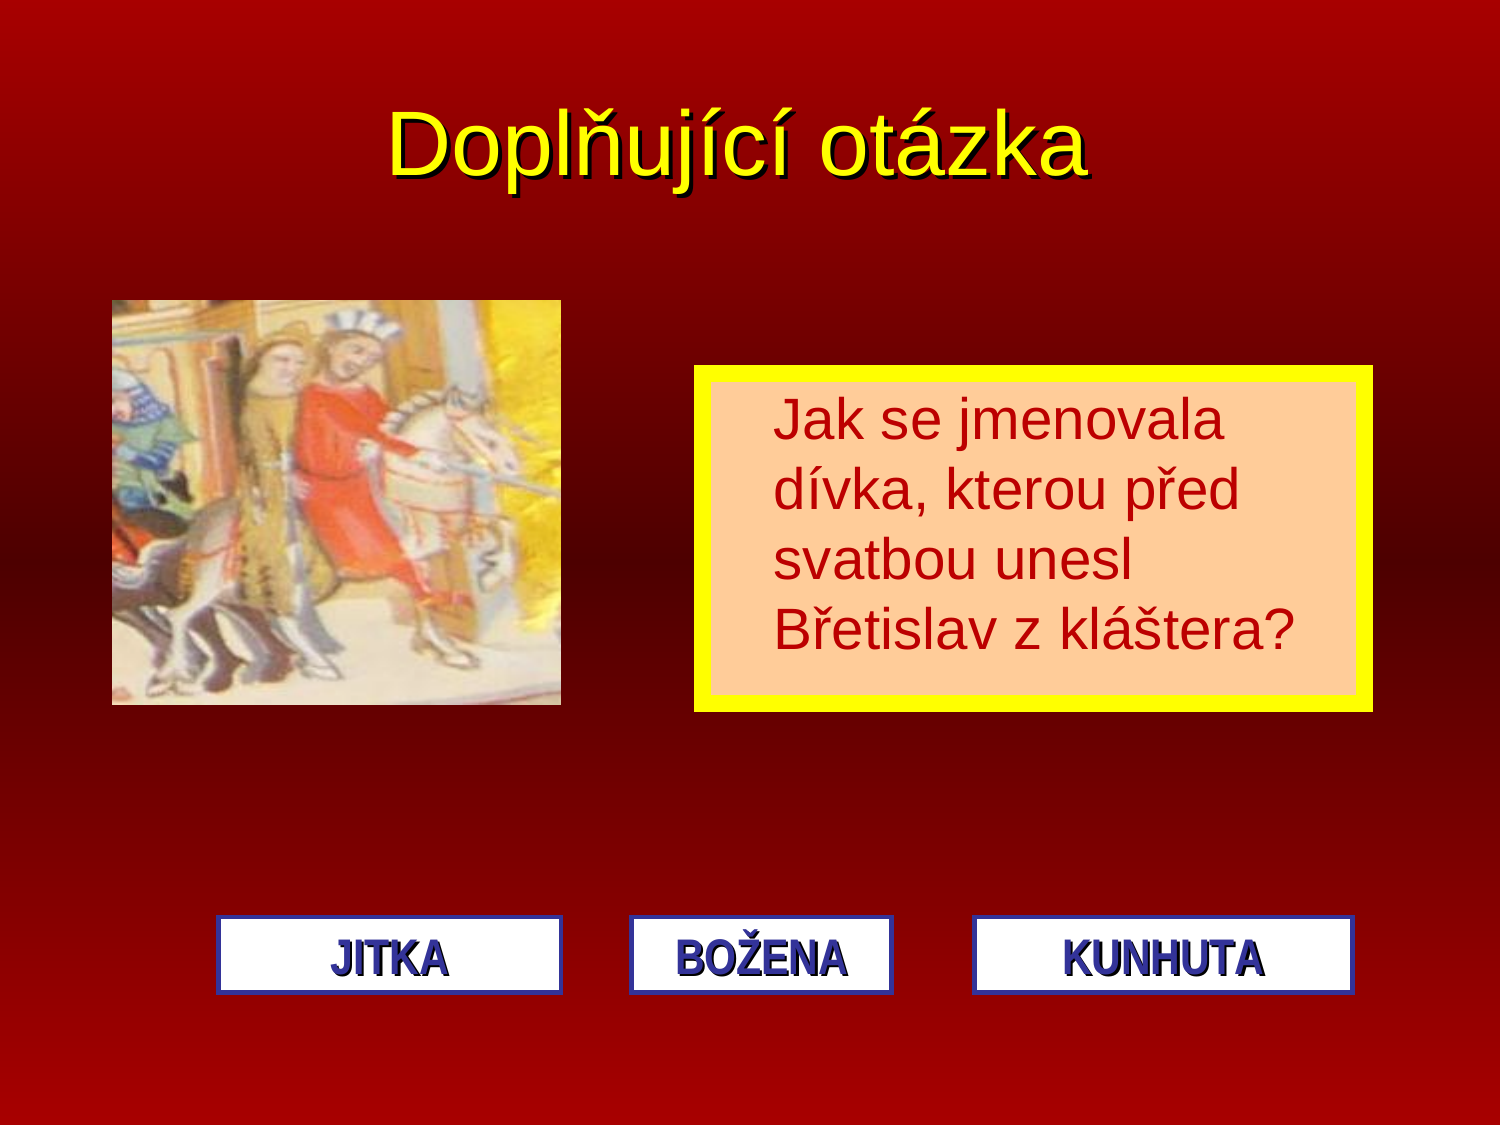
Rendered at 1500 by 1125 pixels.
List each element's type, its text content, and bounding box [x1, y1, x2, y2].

picture [112, 300, 561, 705]
list Jak se jmenovala dívka, kterou před svatbou unesl Břetislav z kláštera? [702, 373, 1365, 704]
list [74, 262, 609, 858]
text_box KUNHUTA [974, 916, 1353, 993]
text_box BOŽENA [631, 916, 892, 993]
title Doplňující otázka [75, 45, 1426, 233]
text_box JITKA [218, 916, 561, 993]
